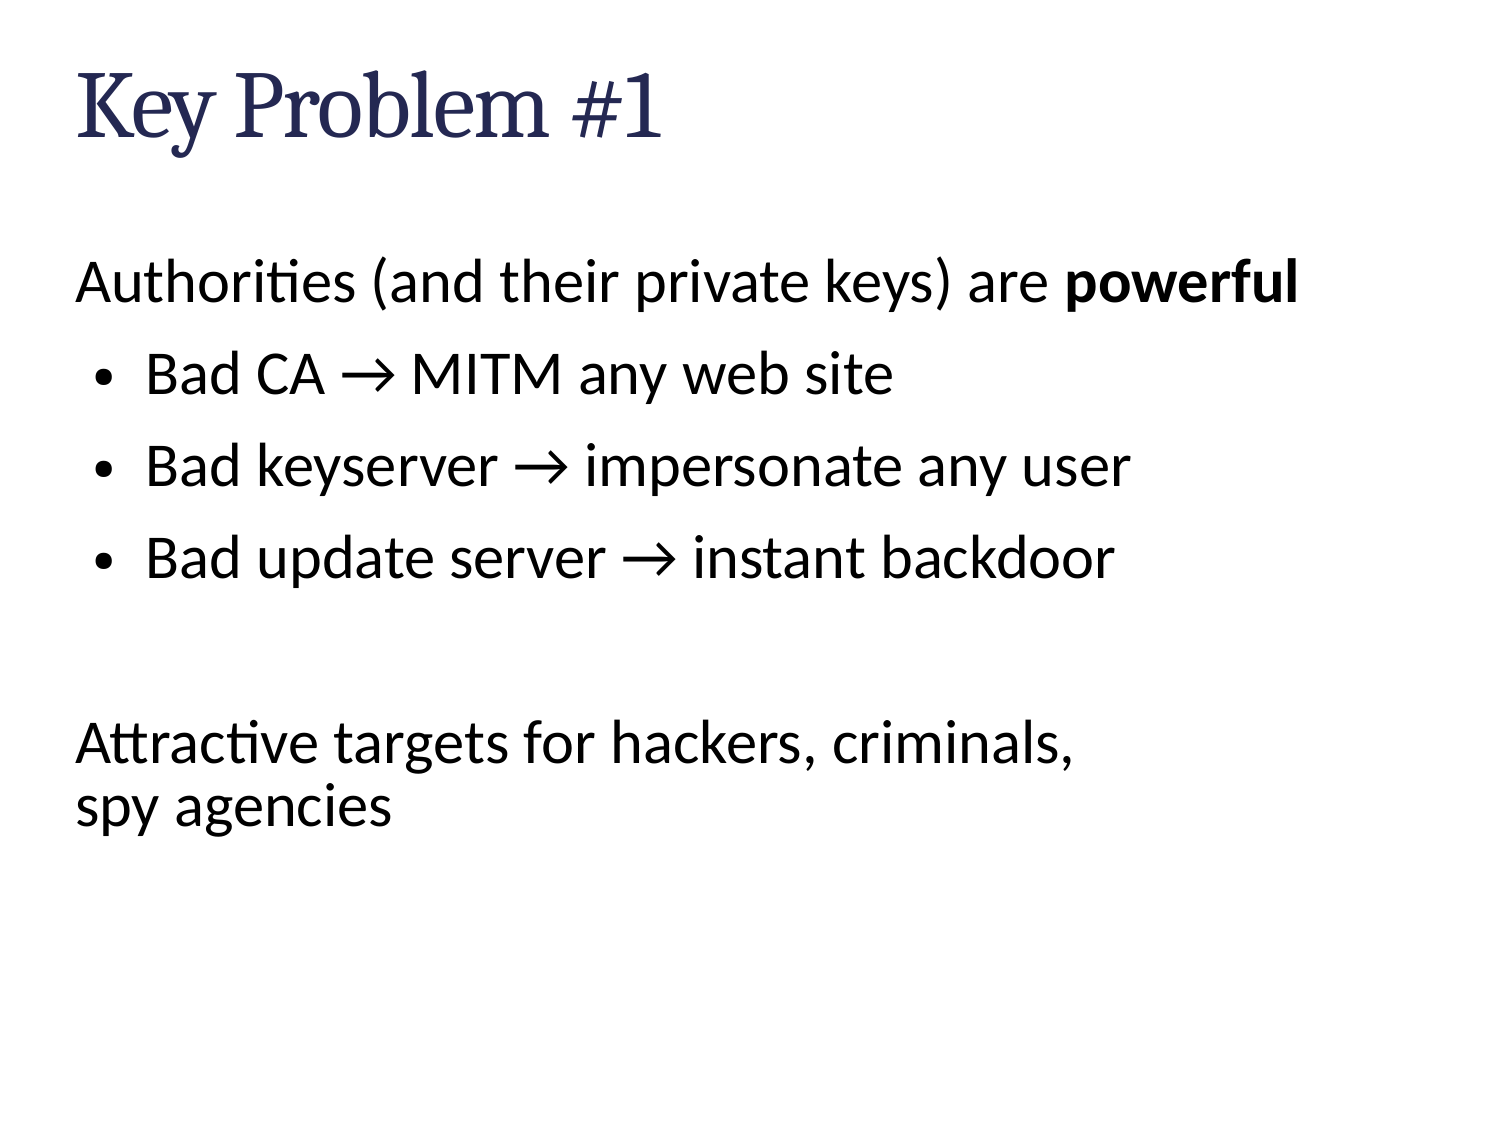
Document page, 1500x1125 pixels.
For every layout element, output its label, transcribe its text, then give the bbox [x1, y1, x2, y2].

list Authorities (and their private keys) are powerful Bad CA → MITM any web site Bad keyserver → impersonate any user Bad update server → instant backdoor Attractive targets for hackers, criminals, spy agencies [75, 254, 1325, 1063]
title Key Problem #1 [75, 12, 1486, 200]
